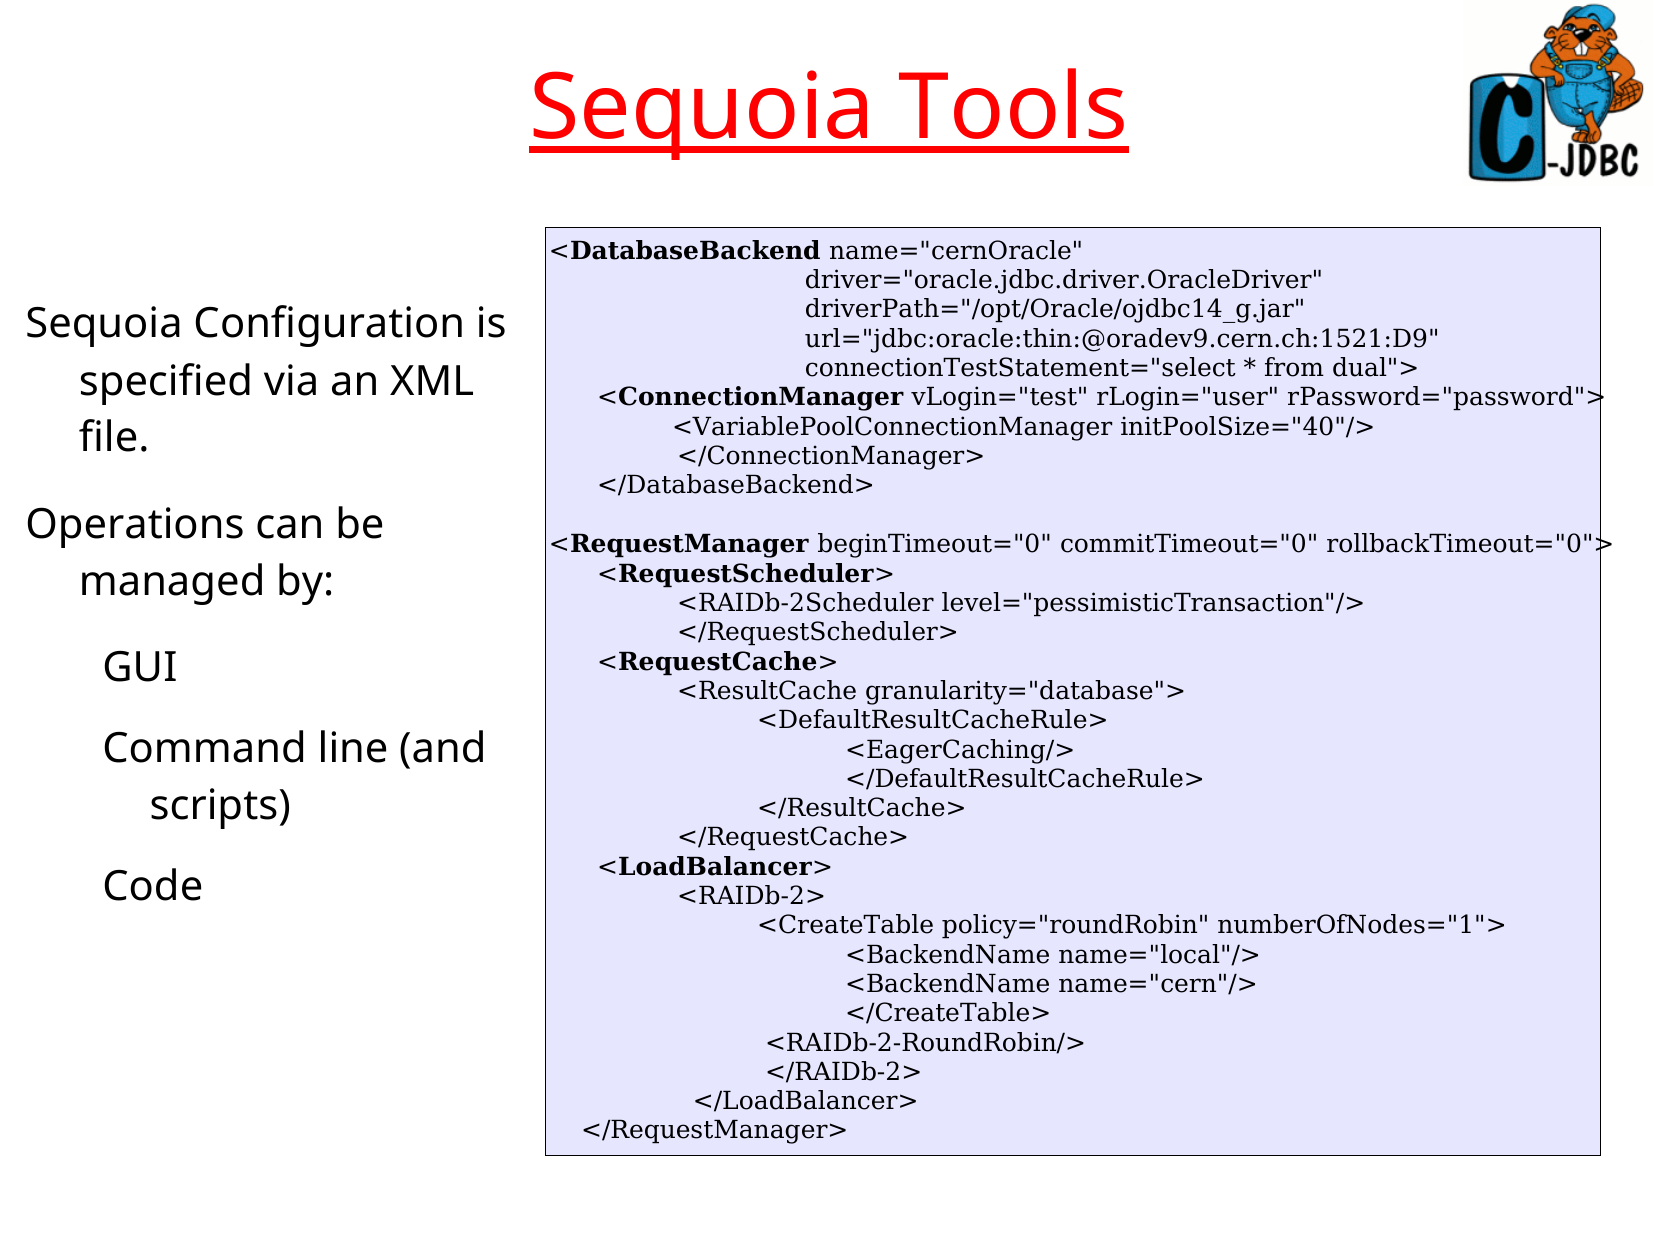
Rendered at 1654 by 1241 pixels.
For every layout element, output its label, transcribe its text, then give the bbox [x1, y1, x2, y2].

title Sequoia Tools [123, 0, 1536, 208]
list Sequoia Configuration is specified via an XML file. Operations can be managed by: GUI Command line (and scripts) Code [7, 293, 537, 1210]
text_box <DatabaseBackend name="cernOracle" driver="oracle.jdbc.driver.OracleDriver" driverPath="/opt/Oracle/ojdbc14_g.jar" url="jdbc:oracle:thin:@oradev9.cern.ch:1521:D9" connectionTestStatement="select * from dual"> <ConnectionManager vLogin="test" rLogin="user" rPassword="password"> <VariablePoolConnectionManager initPoolSize="40"/> </ConnectionManager> </DatabaseBackend> <RequestManager beginTimeout="0" commitTimeout="0" rollbackTimeout="0"> <RequestScheduler> <RAIDb-2Scheduler level="pessimisticTransaction"/> </RequestScheduler> <RequestCache> <ResultCache granularity="database"> <DefaultResultCacheRule> <EagerCaching/> </DefaultResultCacheRule> </ResultCache> </RequestCache> <LoadBalancer> <RAIDb-2> <CreateTable policy="roundRobin" numberOfNodes="1"> <BackendName name="local"/> <BackendName name="cern"/> </CreateTable> <RAIDb-2-RoundRobin/> </RAIDb-2> </LoadBalancer> </RequestManager> [549, 235, 1629, 1175]
text_box [545, 227, 1601, 1156]
picture [1463, 0, 1654, 186]
